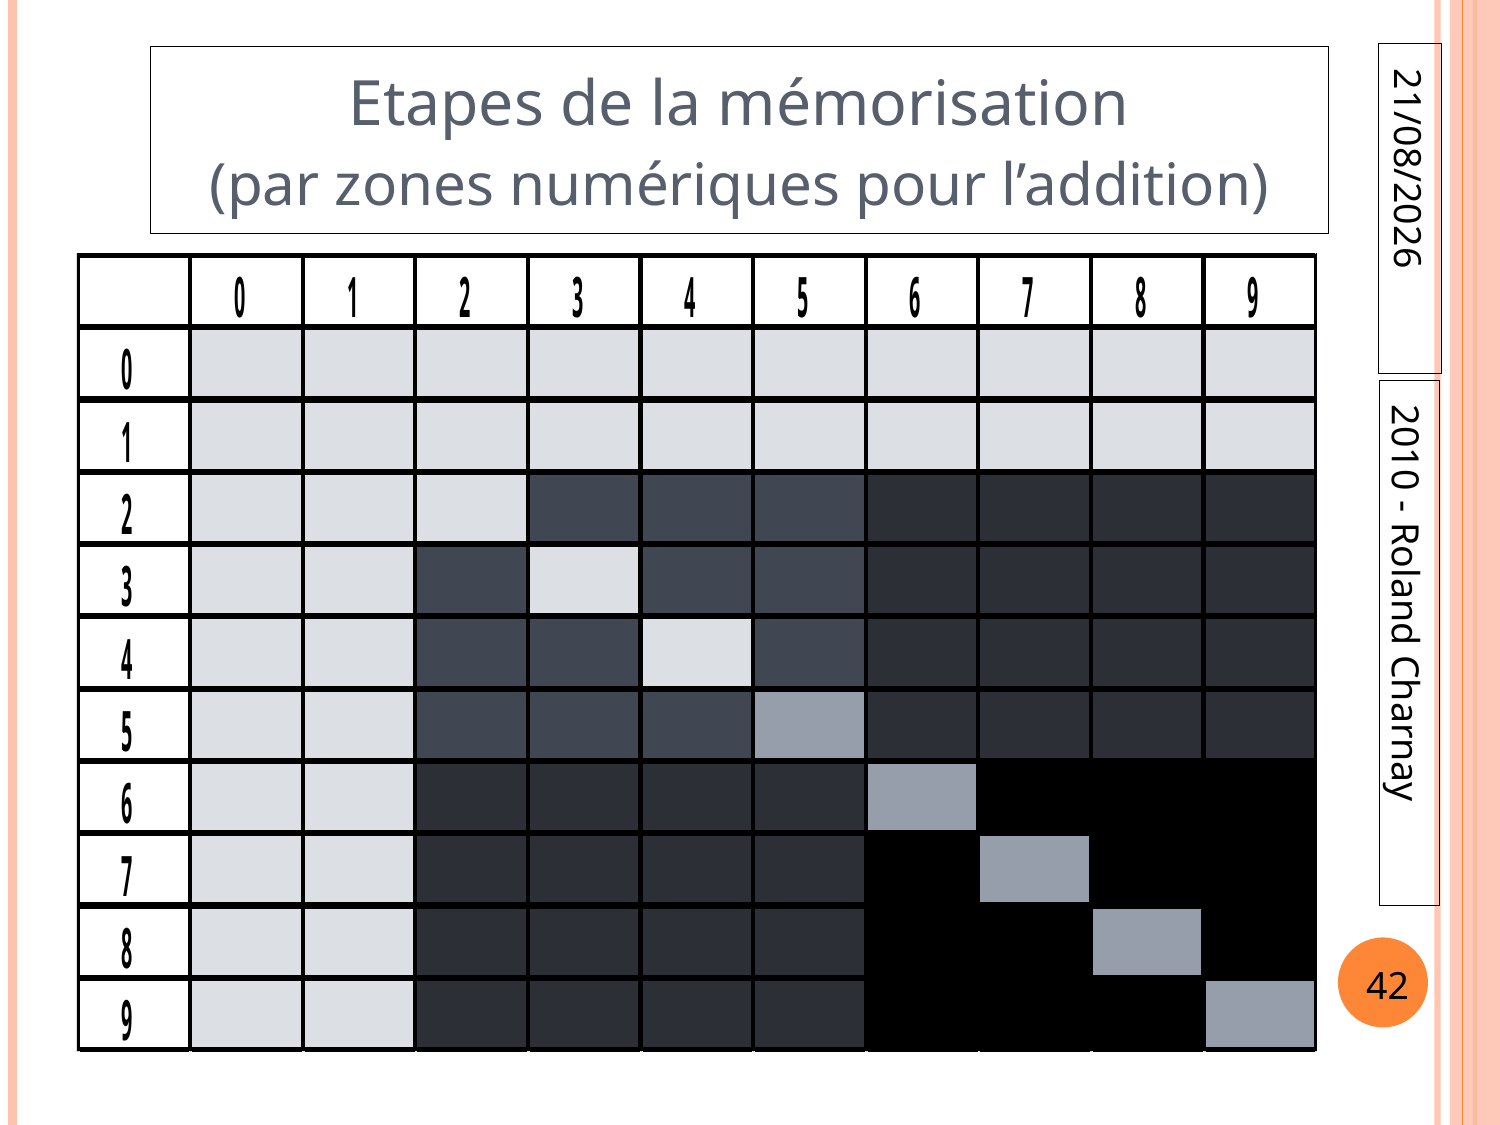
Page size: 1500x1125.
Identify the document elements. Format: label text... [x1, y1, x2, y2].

chart [76, 253, 1317, 1052]
title Etapes de la mémorisation (par zones numériques pour l’addition) [150, 46, 1329, 234]
text_box <numéro> [1351, 952, 1452, 1038]
